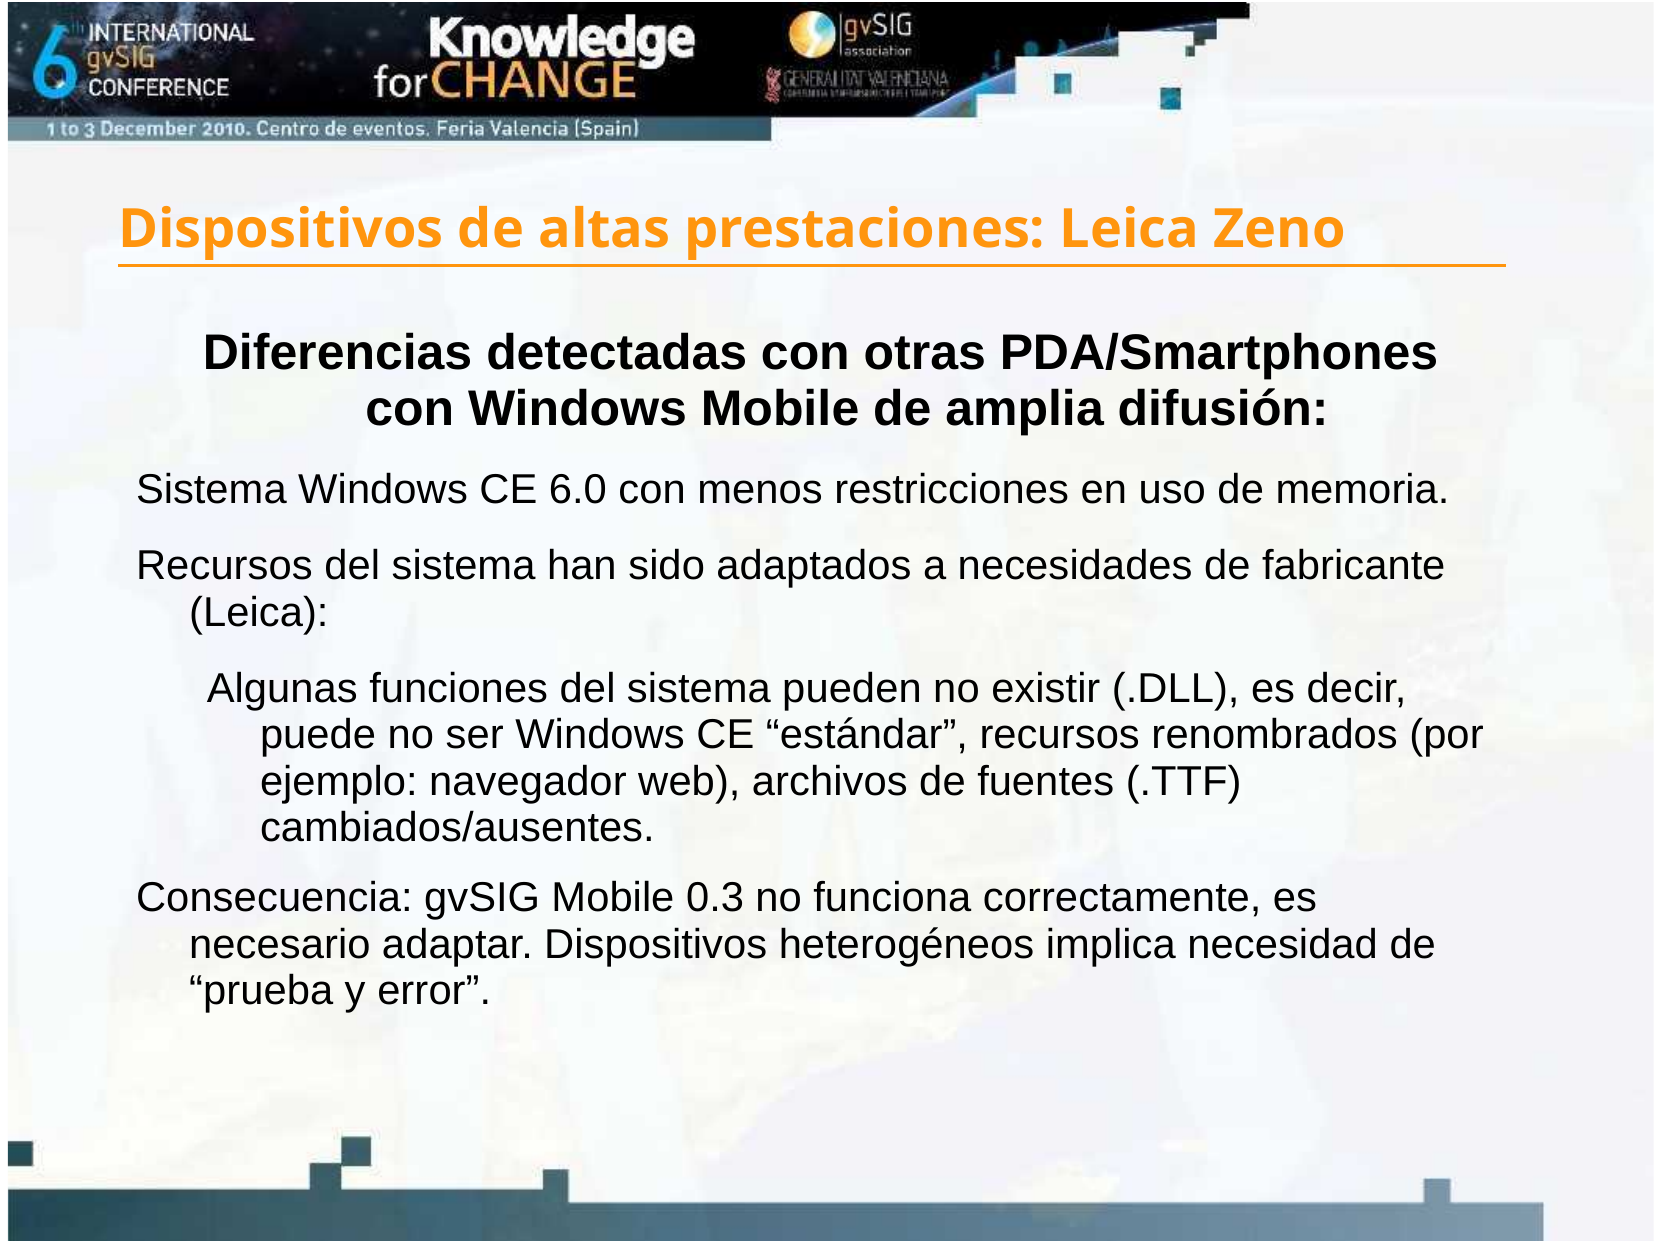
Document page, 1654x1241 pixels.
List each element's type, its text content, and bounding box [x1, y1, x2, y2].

list Diferencias detectadas con otras PDA/Smartphones con Windows Mobile de amplia difusión: Sistema Windows CE 6.0 con menos restricciones en uso de memoria. Recursos del sistema han sido adaptados a necesidades de fabricante (Leica): Algunas funciones del sistema pueden no existir (.DLL), es decir, puede no ser Windows CE “estándar”, recursos renombrados (por ejemplo: navegador web), archivos de fuentes (.TTF) cambiados/ausentes. Consecuencia: gvSIG Mobile 0.3 no funciona correctamente, es necesario adaptar. Dispositivos heterogéneos implica necesidad de “prueba y error”. [118, 324, 1506, 1123]
title Dispositivos de altas prestaciones: Leica Zeno [118, 122, 1607, 330]
picture [7, 2, 1654, 1241]
